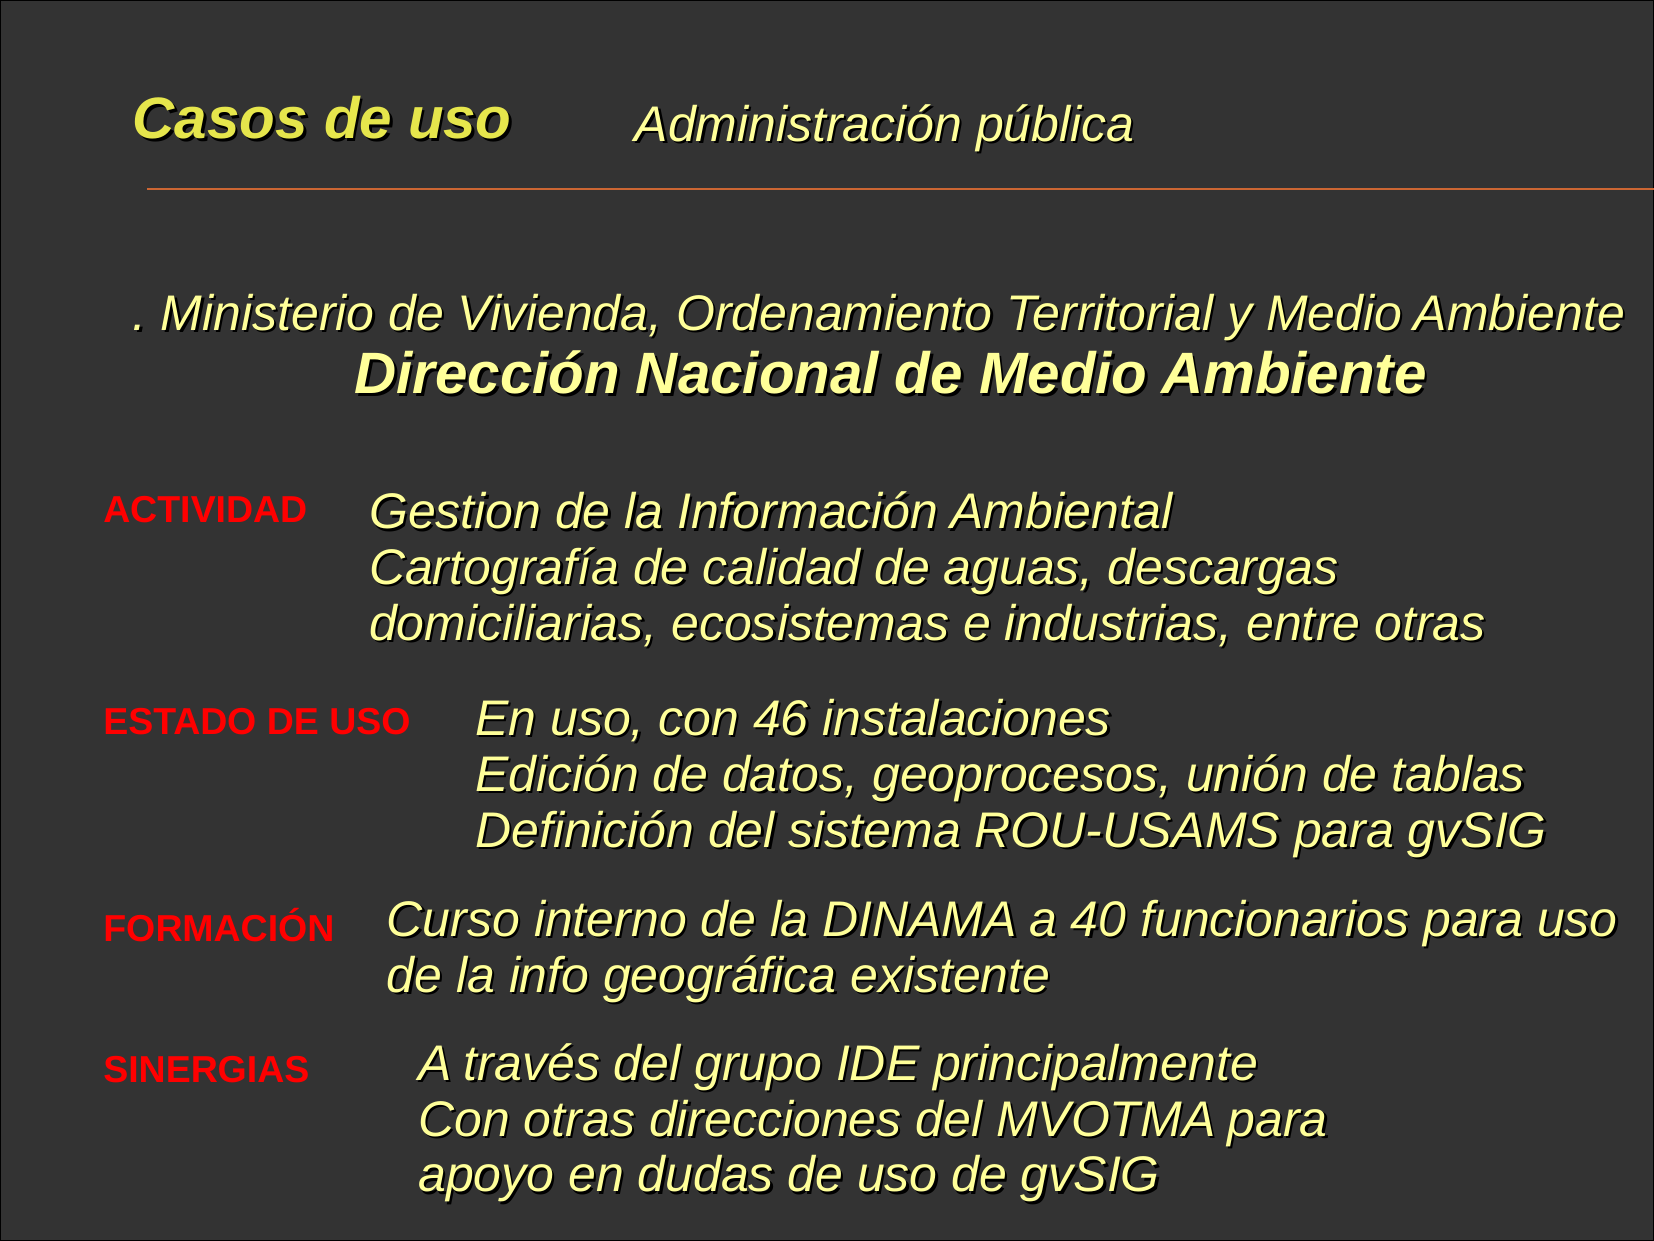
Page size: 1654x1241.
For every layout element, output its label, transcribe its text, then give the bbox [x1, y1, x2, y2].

text_box Casos de uso [118, 78, 1536, 169]
text_box En uso, con 46 instalaciones Edición de datos, geoprocesos, unión de tablas Definición del sistema ROU-USAMS para gvSIG [460, 682, 1654, 865]
text_box [0, 0, 1654, 1241]
text_box SINERGIAS [88, 1041, 403, 1099]
text_box . Ministerio de Vivienda, Ordenamiento Territorial y Medio Ambiente Dirección Nacional de Medio Ambiente [118, 277, 1654, 469]
text_box Gestion de la Información Ambiental Cartografía de calidad de aguas, descargas domiciliarias, ecosistemas e industrias, entre otras [354, 476, 1654, 659]
text_box ESTADO DE USO [88, 693, 460, 751]
text_box FORMACIÓN [88, 899, 372, 957]
text_box ACTIVIDAD [88, 480, 354, 538]
text_box A través del grupo IDE principalmente Con otras direcciones del MVOTMA para apoyo en dudas de uso de gvSIG [403, 1027, 1347, 1210]
text_box Curso interno de la DINAMA a 40 funcionarios para uso de la info geográfica existente [372, 883, 1654, 1011]
text_box Administración pública [620, 88, 1536, 160]
